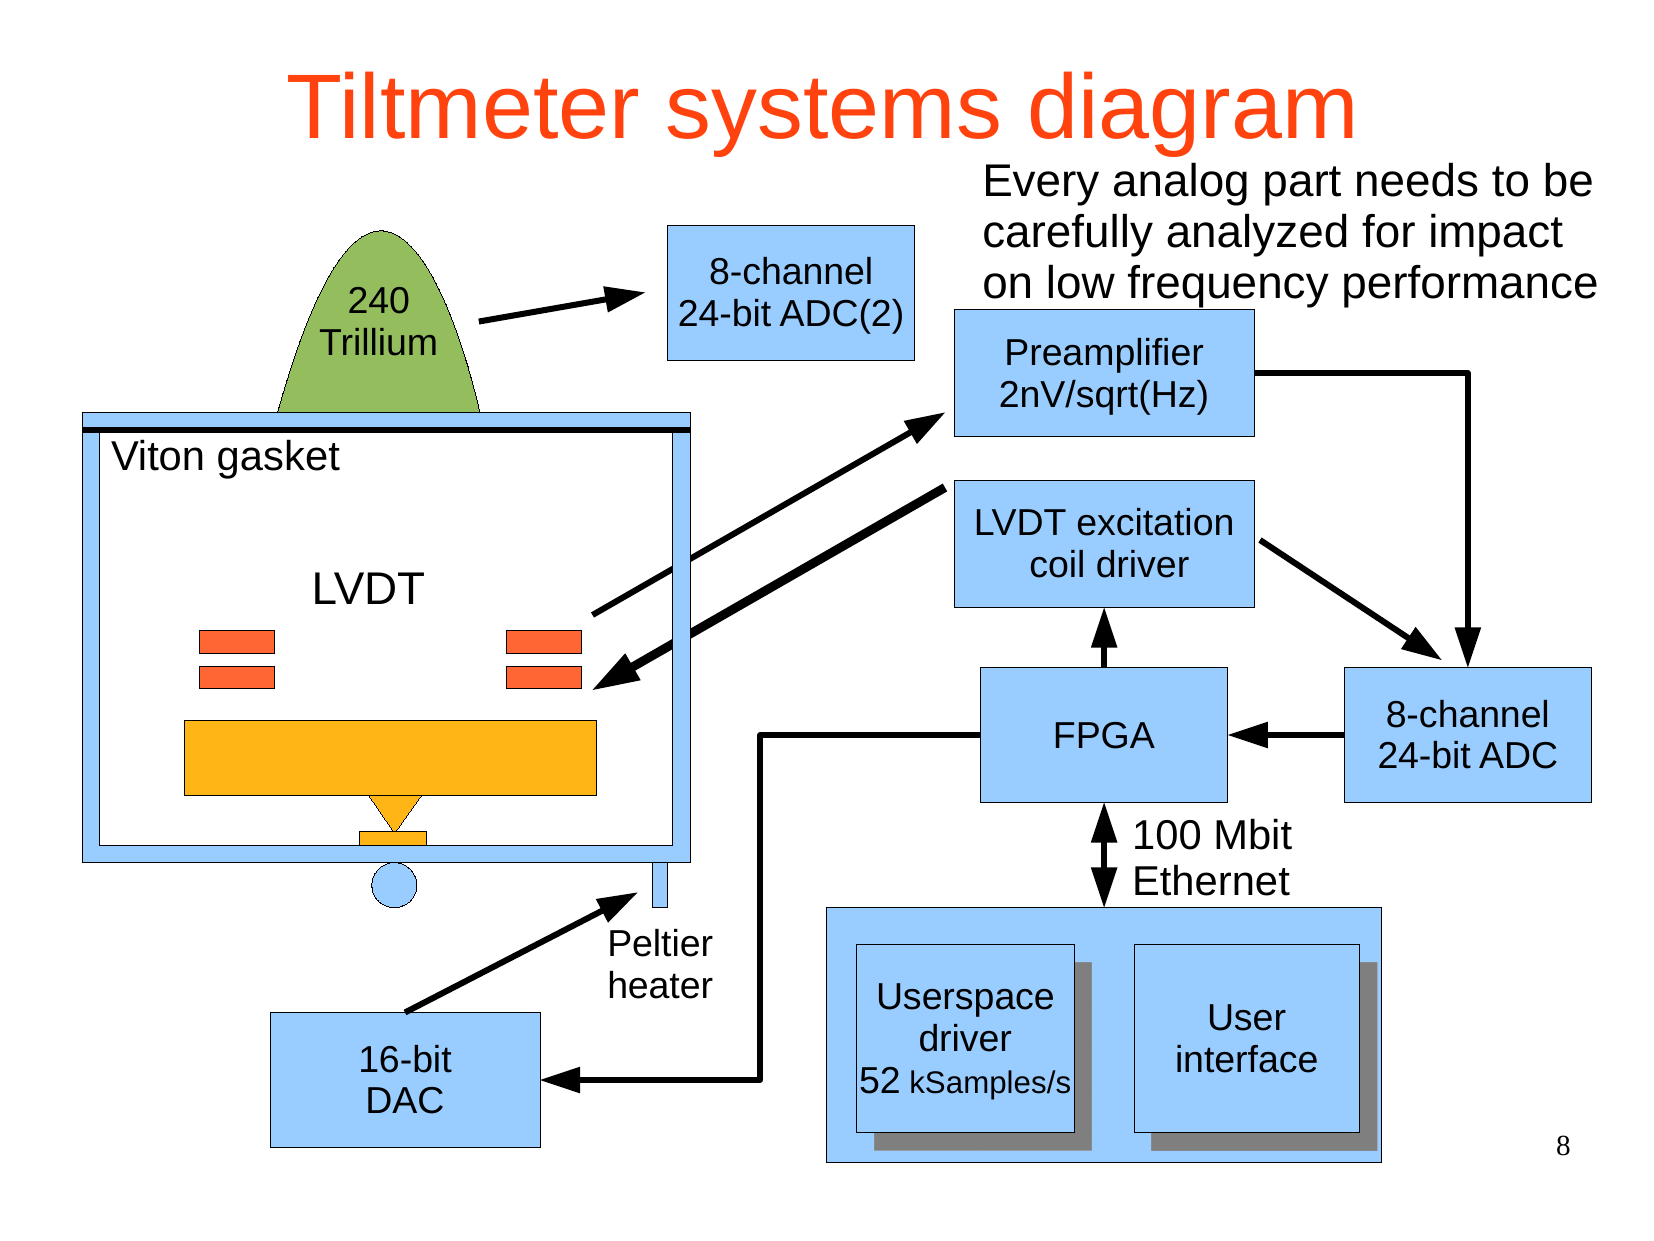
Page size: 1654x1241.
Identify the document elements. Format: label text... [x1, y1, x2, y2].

text_box FPGA [980, 667, 1228, 803]
text_box Every analog part needs to be carefully analyzed for impact on low frequency performance [967, 147, 1628, 316]
text_box LVDT [296, 555, 485, 622]
text_box Peltier heater [592, 915, 766, 1037]
text_box User interface [1134, 944, 1360, 1133]
text_box 8-channel 24-bit ADC [1344, 667, 1592, 803]
text_box [82, 412, 691, 908]
text_box [506, 666, 582, 689]
text_box [199, 666, 275, 689]
title Tiltmeter systems diagram [79, 2, 1568, 211]
text_box 240 Trillium [277, 230, 481, 413]
text_box 16-bit DAC [270, 1012, 541, 1148]
text_box [506, 630, 582, 654]
text_box LVDT excitation coil driver [954, 480, 1255, 608]
text_box 100 Mbit Ethernet [1117, 804, 1373, 912]
text_box Userspace driver 52 kSamples/s [856, 944, 1075, 1133]
text_box 8-channel 24-bit ADC(2) [667, 225, 915, 361]
text_box [199, 630, 275, 654]
text_box [826, 907, 1382, 1163]
text_box Viton gasket [96, 424, 389, 487]
text_box Preamplifier 2nV/sqrt(Hz) [954, 309, 1255, 437]
